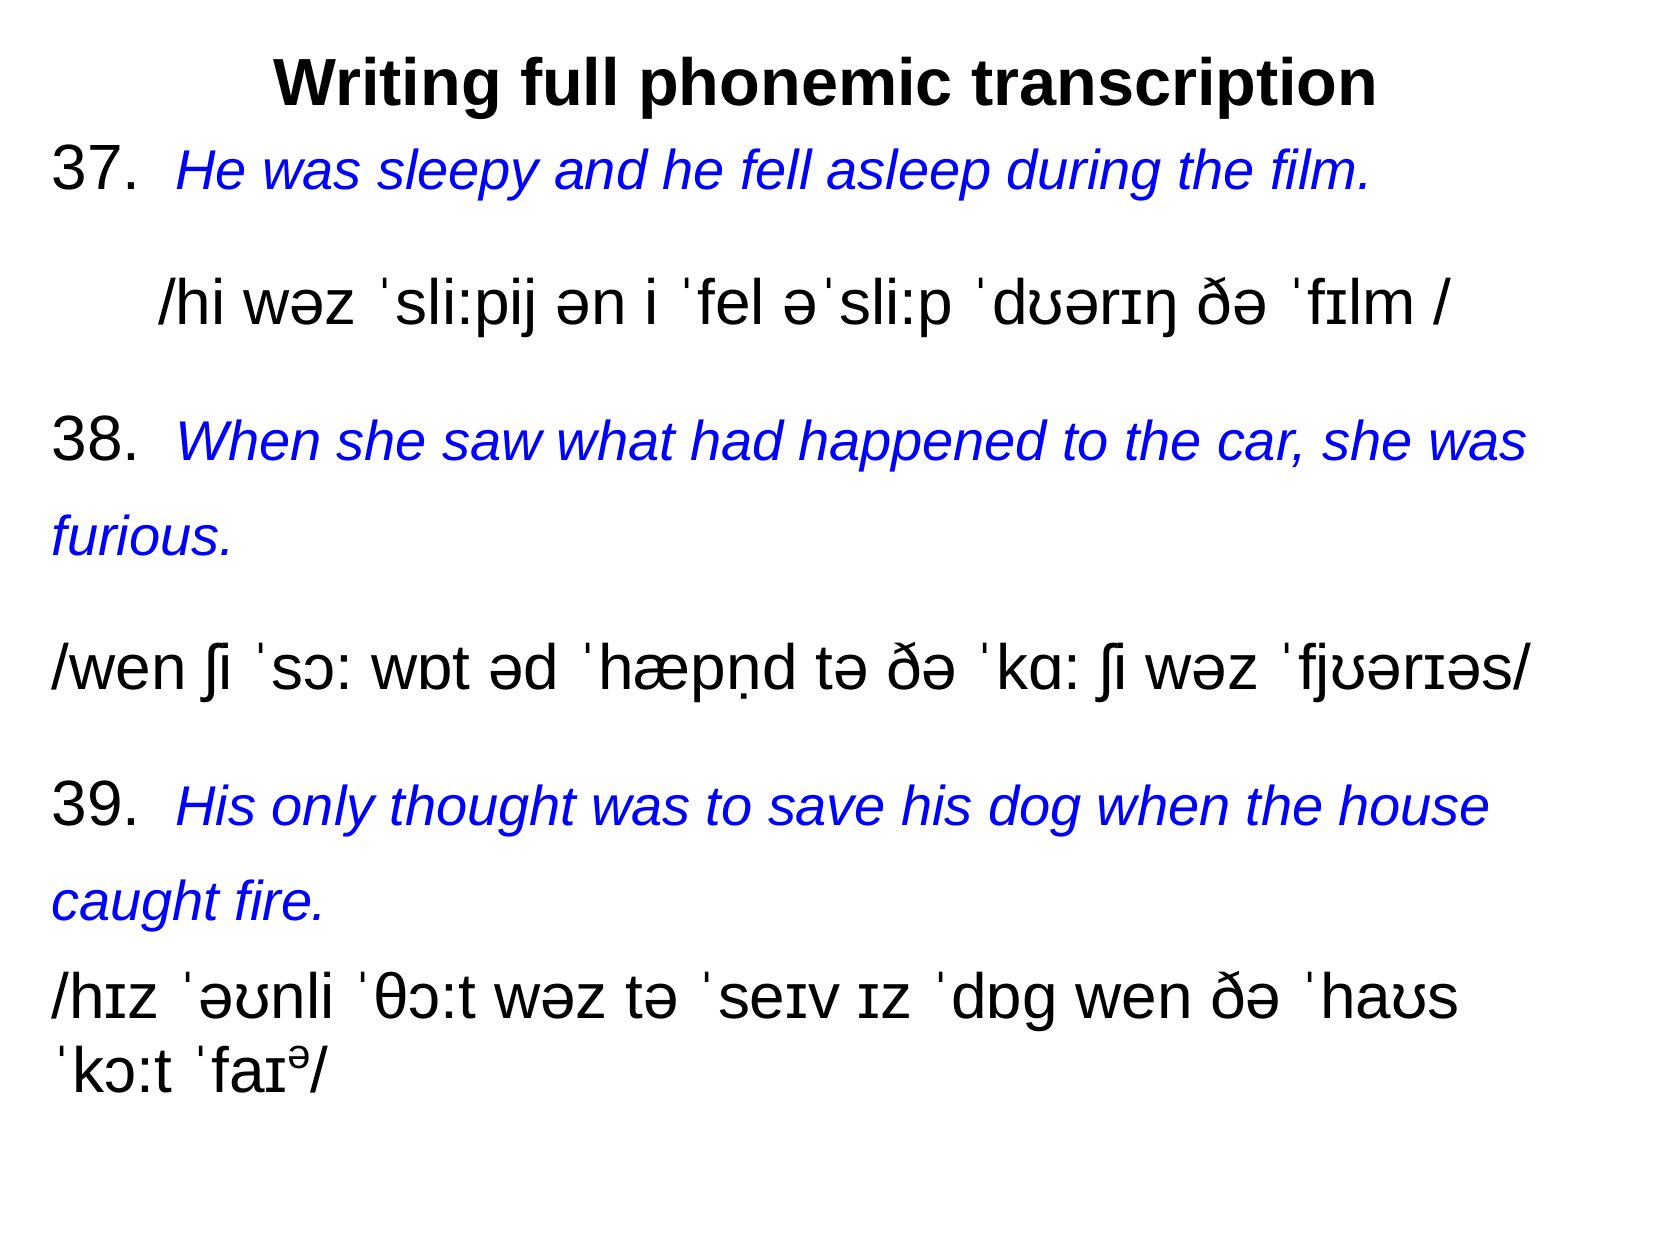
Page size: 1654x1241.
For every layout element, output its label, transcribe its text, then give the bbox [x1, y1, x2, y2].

list 37. He was sleepy and he fell asleep during the film. /hi wəz ˈsli:pij ən i ˈfel əˈsli:p ˈdʊərɪŋ ðə ˈfɪlm / 38. When she saw what had happened to the car, she was furious. /wen ʃi ˈsɔ: wɒt əd ˈhæpṇd tə ðə ˈkɑ: ʃi wəz ˈfjʊərɪəs/ 39. His only thought was to save his dog when the house caught fire. /hɪz ˈəʊnli ˈθɔ:t wəz tə ˈseɪv ɪz ˈdɒg wen ðə ˈhaʊs ˈkɔ:t ˈfaɪə/ [51, 131, 1595, 1190]
title Writing full phonemic transcription [82, 0, 1571, 131]
